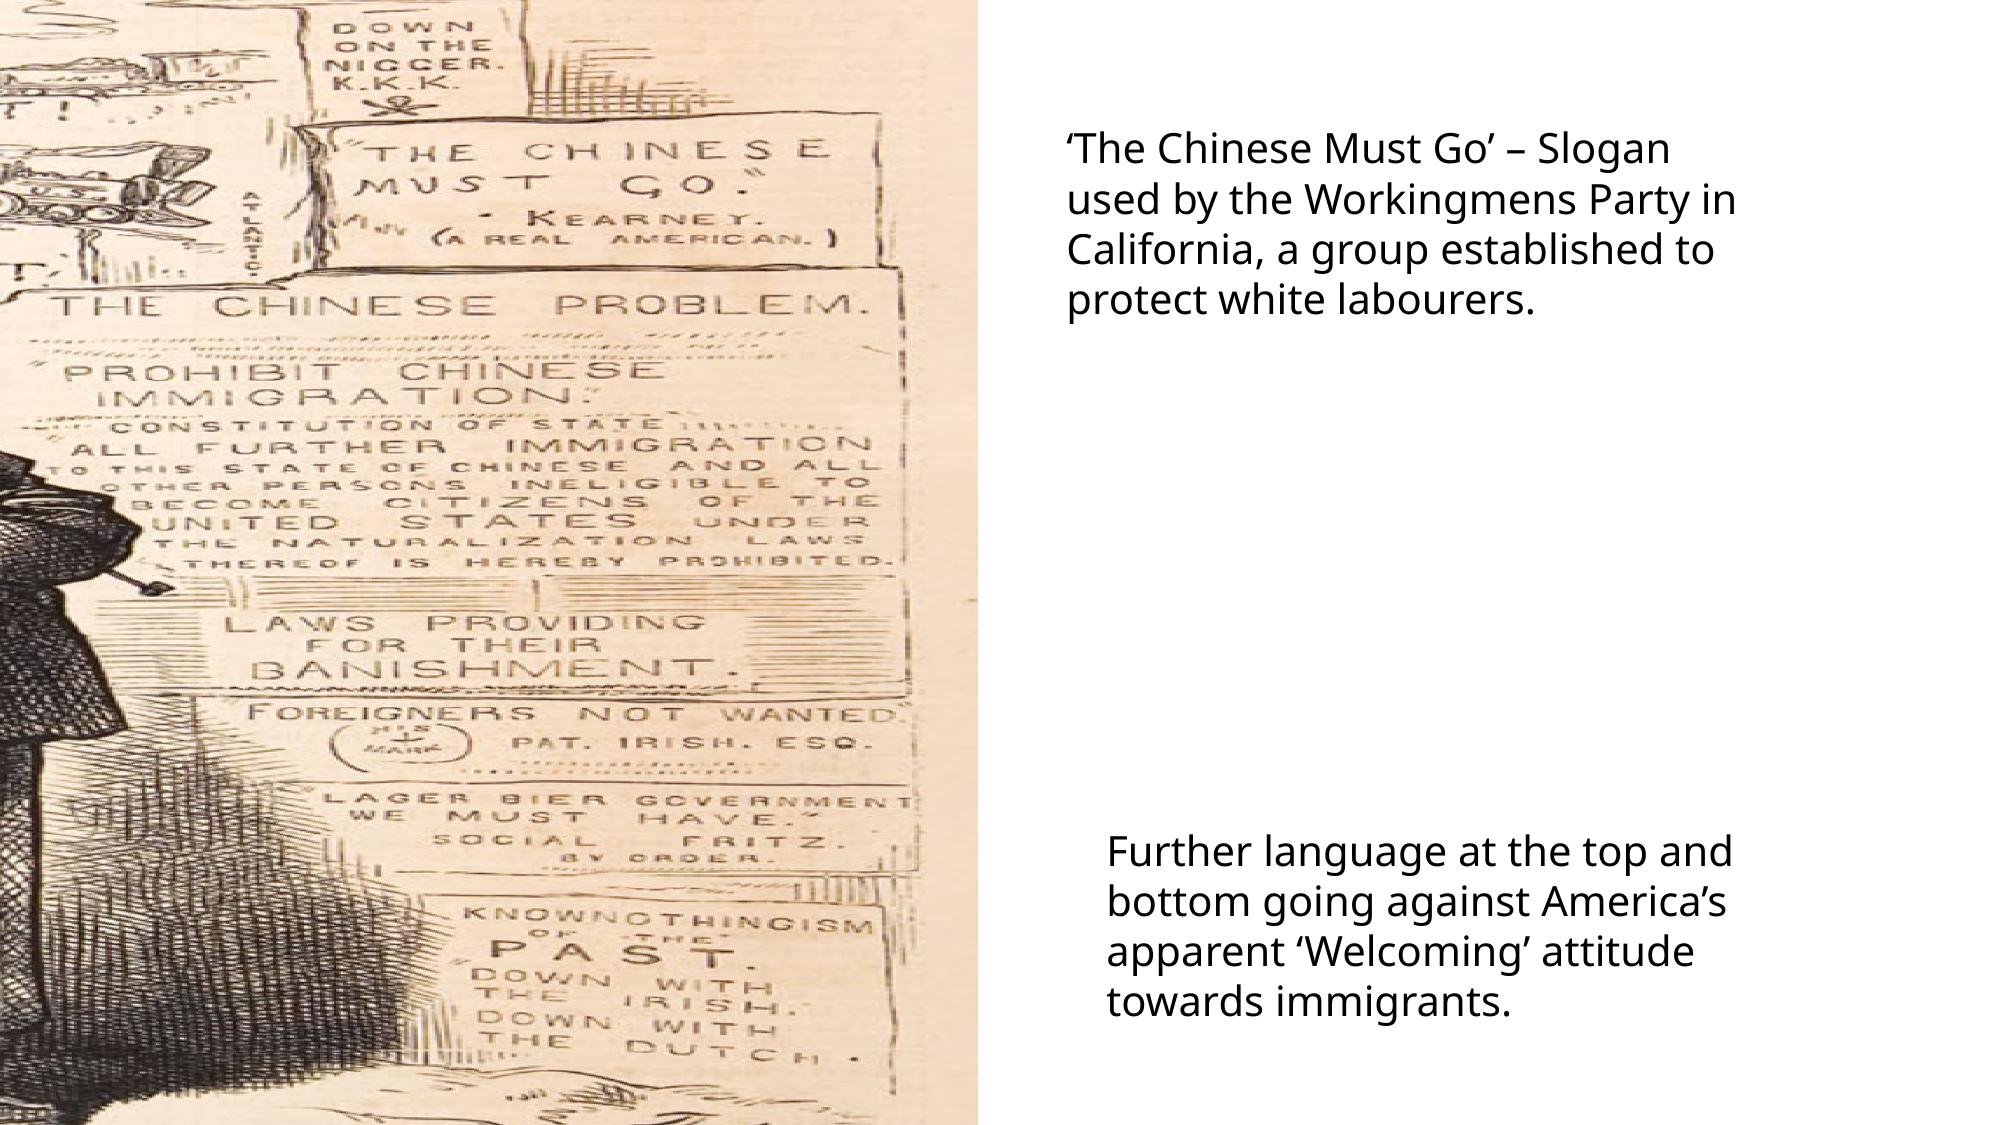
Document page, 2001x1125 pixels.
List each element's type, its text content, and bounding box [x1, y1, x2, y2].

text_box ‘The Chinese Must Go’ – Slogan used by the Workingmens Party in California, a group established to protect white labourers. [1051, 114, 1765, 332]
text_box Further language at the top and bottom going against America’s apparent ‘Welcoming’ attitude towards immigrants. [1091, 817, 1867, 1035]
picture [0, 0, 978, 1125]
